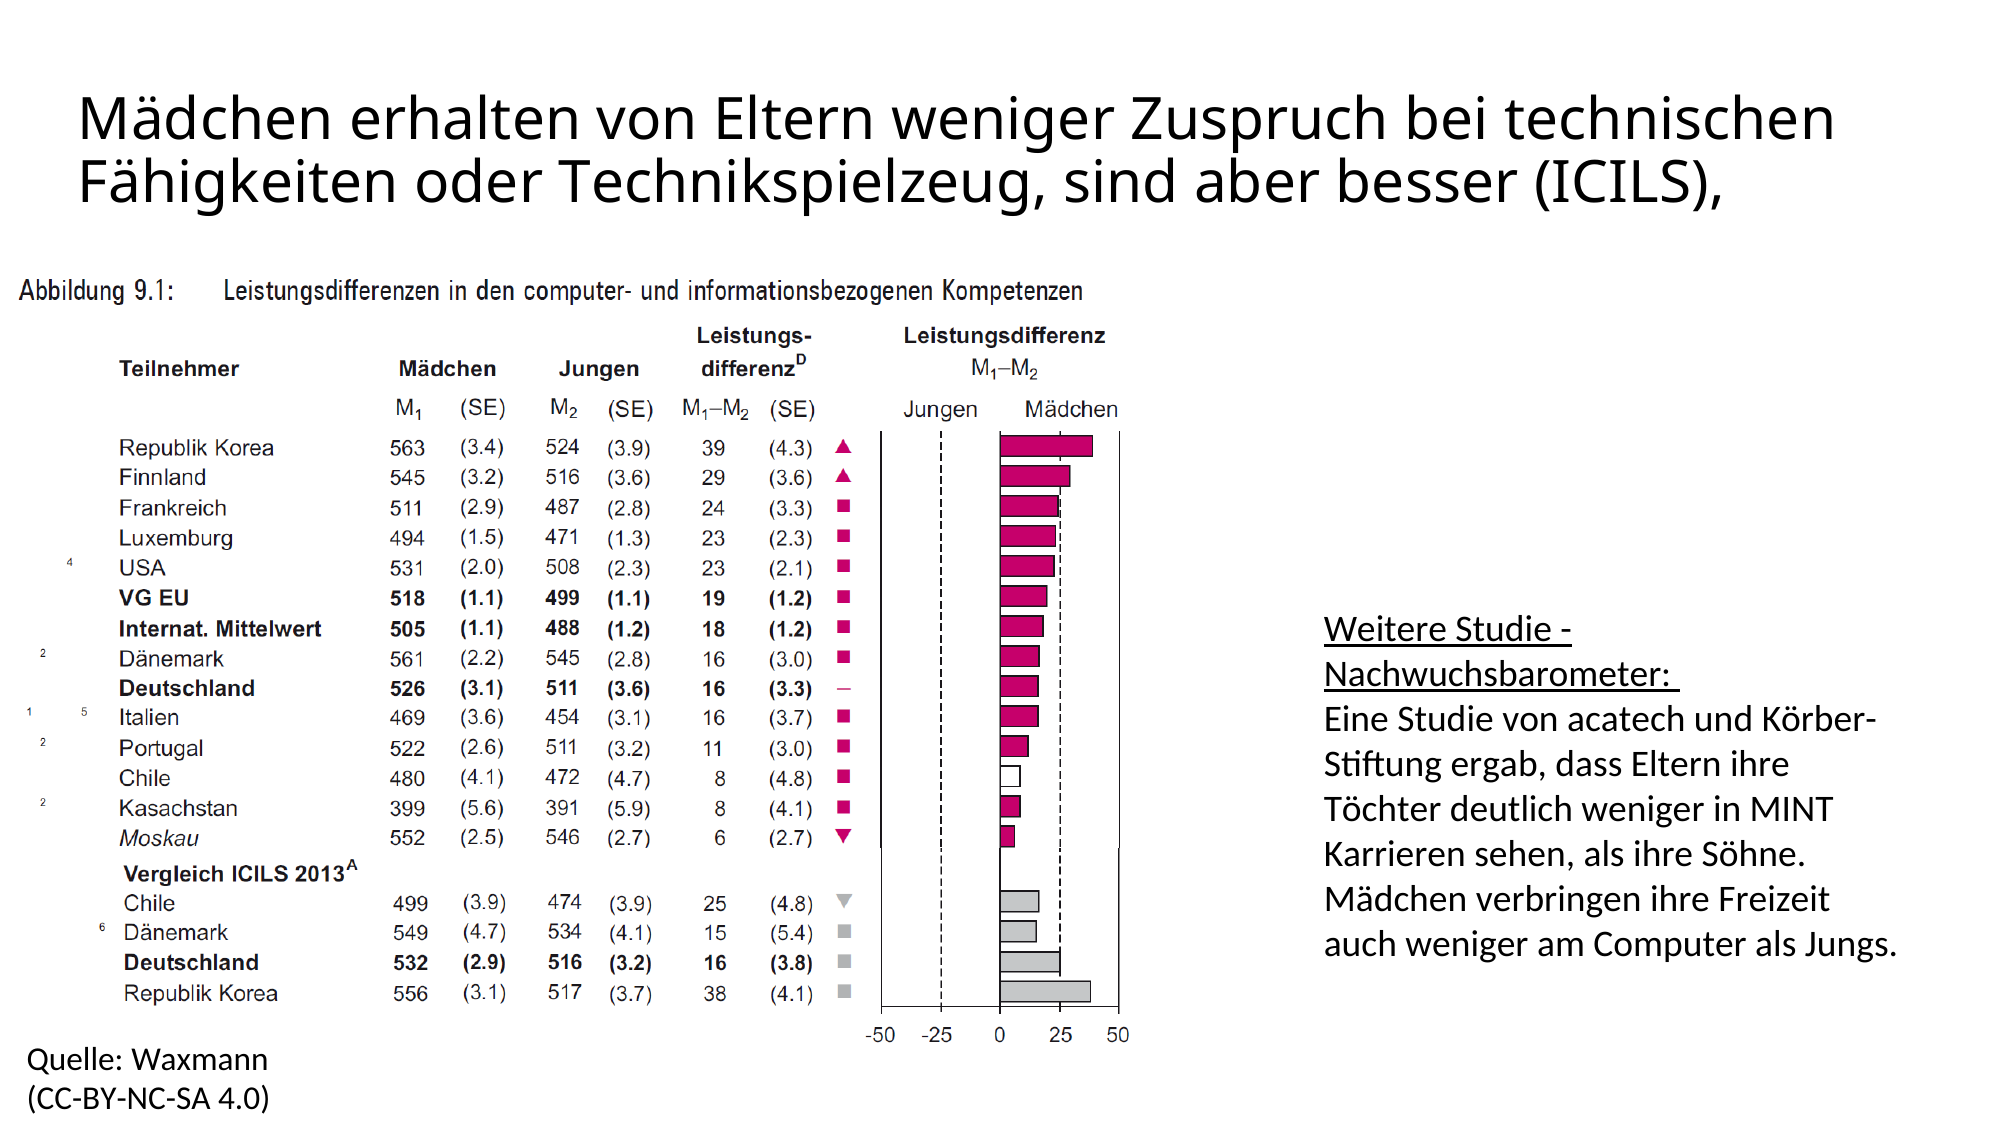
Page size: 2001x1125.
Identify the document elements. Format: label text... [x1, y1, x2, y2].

title Mädchen erhalten von Eltern weniger Zuspruch bei technischen Fähigkeiten oder Technikspielzeug, sind aber besser (ICILS), [62, 71, 1866, 233]
text_box Weitere Studie - Nachwuchsbarometer: Eine Studie von acatech und Körber-Stiftung ergab, dass Eltern ihre Töchter deutlich weniger in MINT Karrieren sehen, als ihre Söhne. Mädchen verbringen ihre Freizeit auch weniger am Computer als Jungs. [1308, 596, 1917, 976]
text_box Quelle: Waxmann (CC-BY-NC-SA 4.0) [11, 1029, 346, 1125]
picture [11, 274, 1138, 1048]
